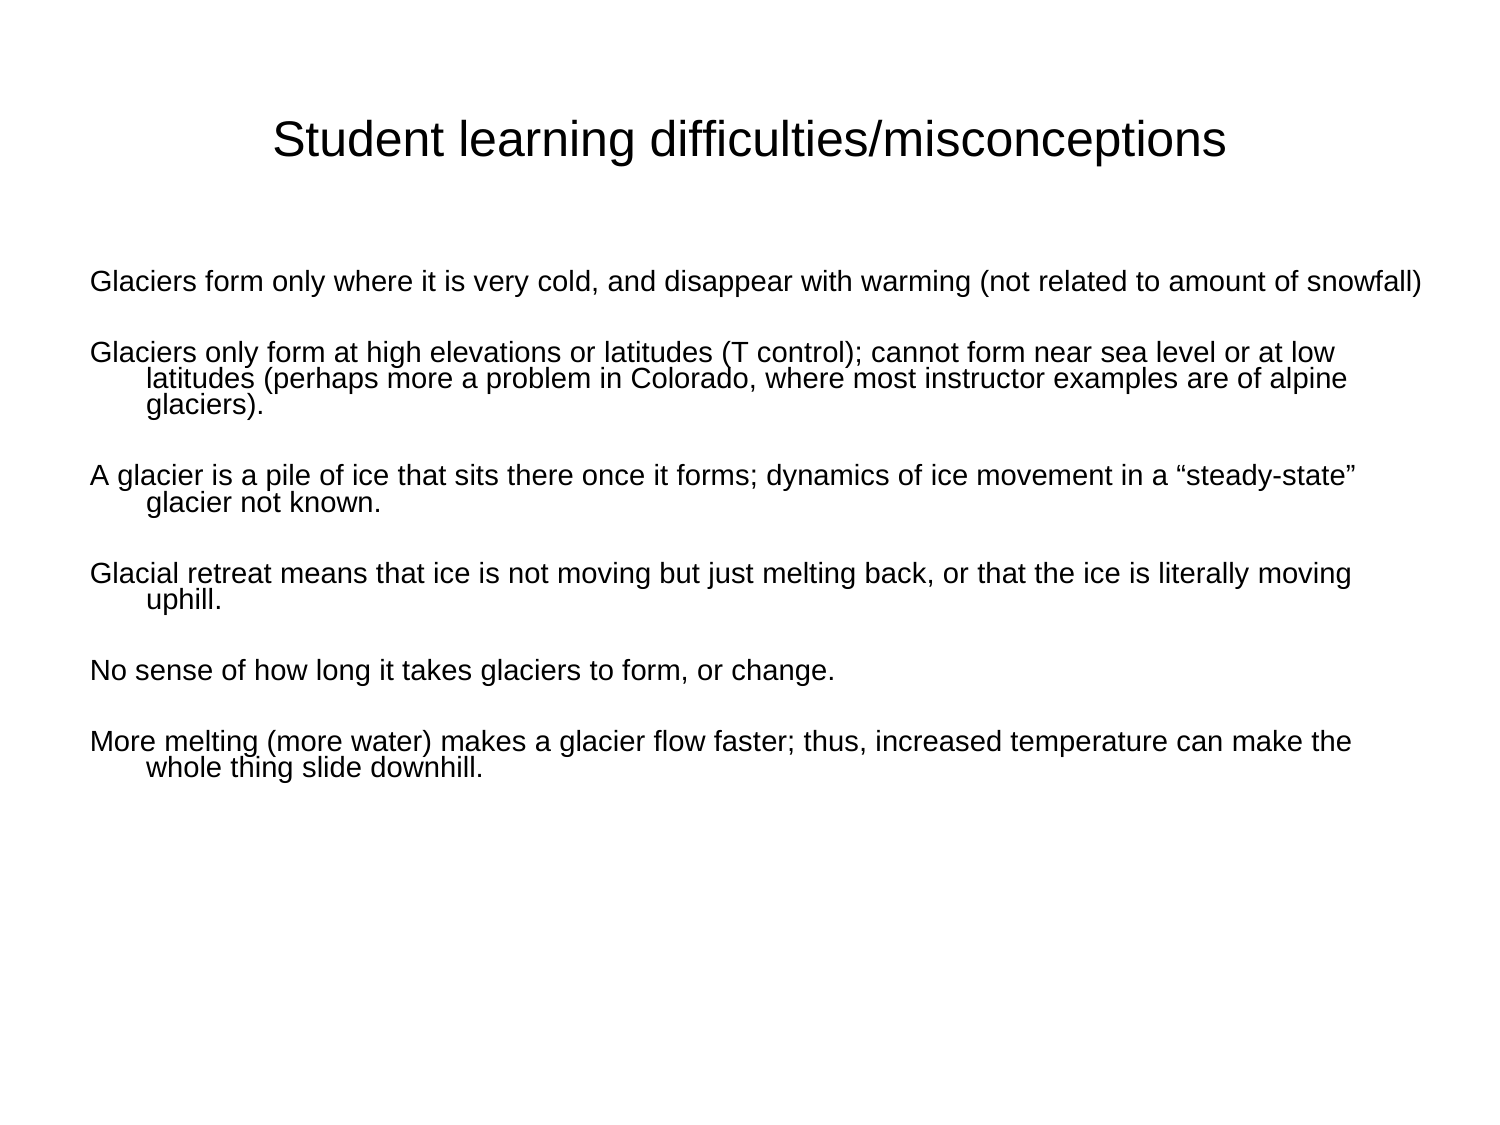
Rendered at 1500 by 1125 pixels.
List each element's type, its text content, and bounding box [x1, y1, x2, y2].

list Glaciers form only where it is very cold, and disappear with warming (not related to amount of snowfall) Glaciers only form at high elevations or latitudes (T control); cannot form near sea level or at low latitudes (perhaps more a problem in Colorado, where most instructor examples are of alpine glaciers). A glacier is a pile of ice that sits there once it forms; dynamics of ice movement in a “steady-state” glacier not known. Glacial retreat means that ice is not moving but just melting back, or that the ice is literally moving uphill. No sense of how long it takes glaciers to form, or change. More melting (more water) makes a glacier flow faster; thus, increased temperature can make the whole thing slide downhill. [75, 262, 1454, 1006]
title Student learning difficulties/misconceptions [75, 45, 1426, 233]
